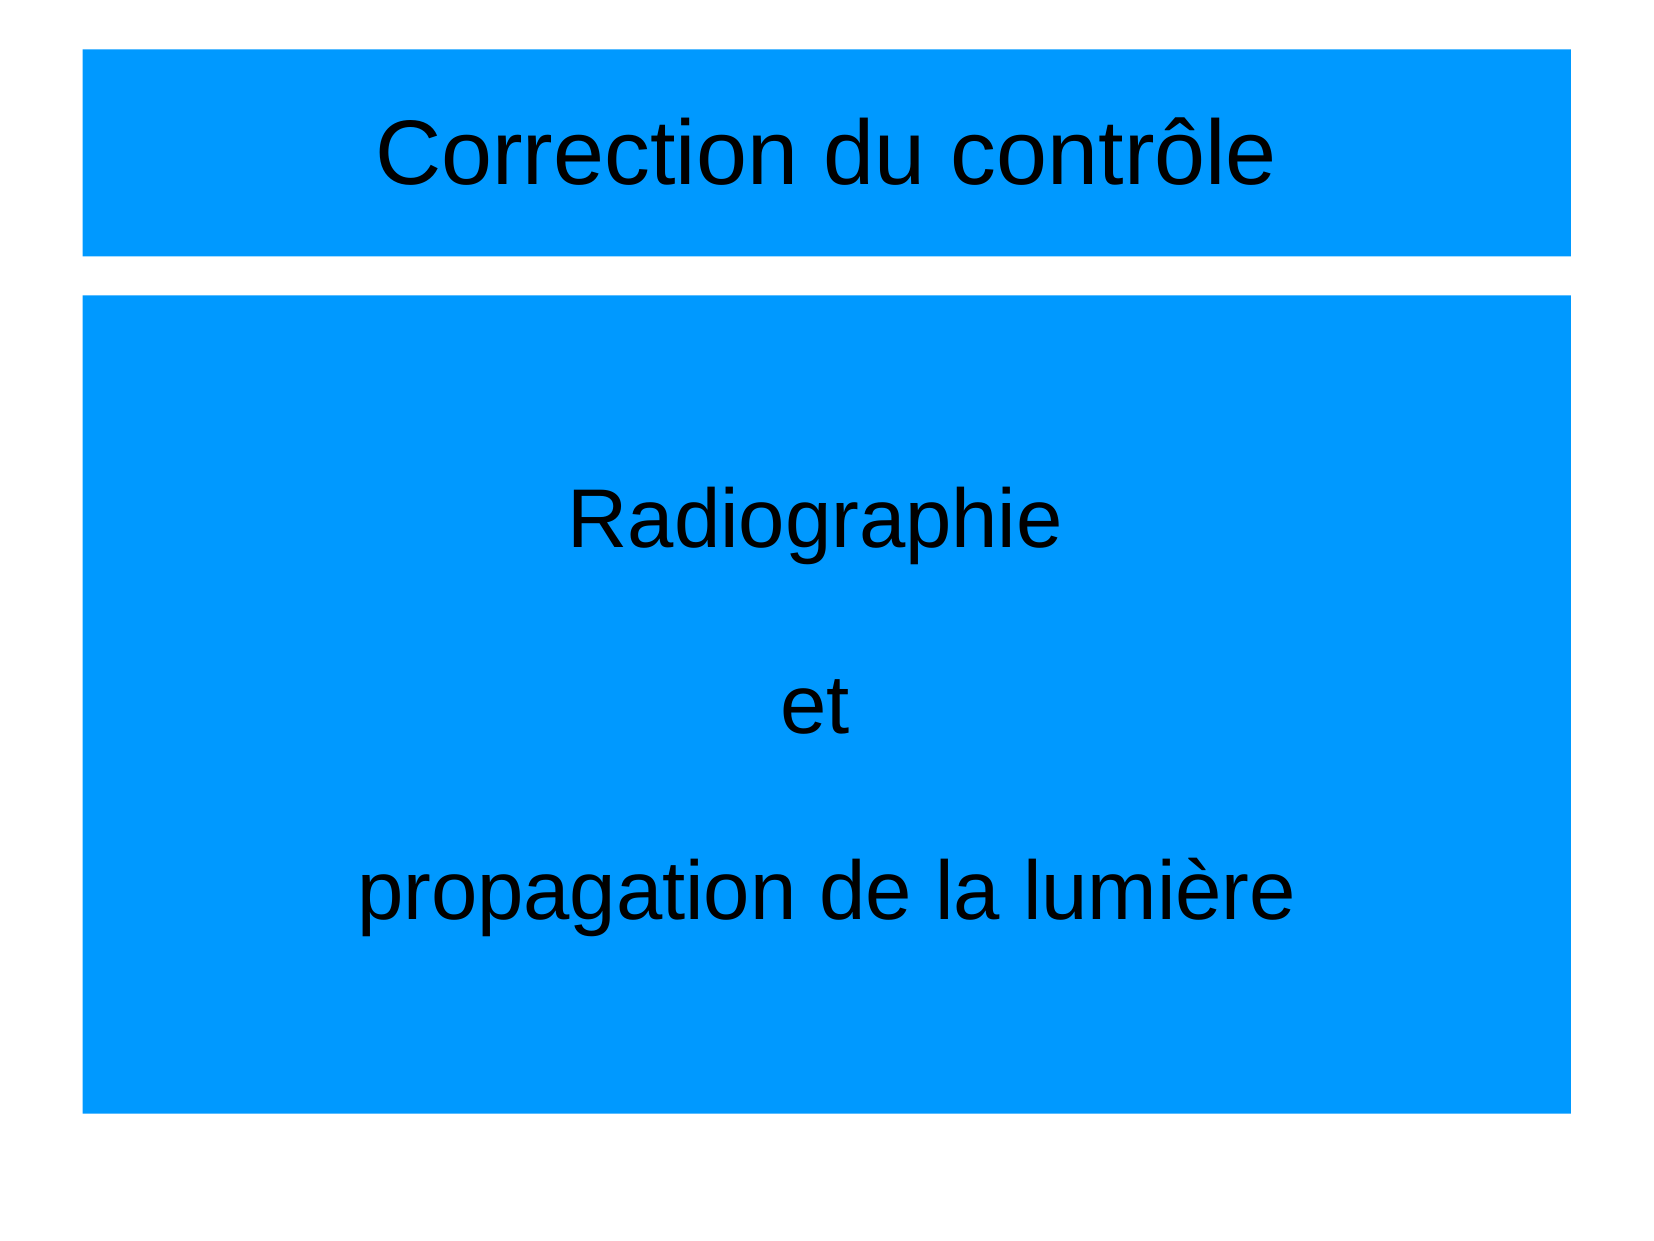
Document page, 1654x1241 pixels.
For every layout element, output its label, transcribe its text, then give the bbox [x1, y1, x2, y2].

title Correction du contrôle [82, 49, 1571, 257]
subtitle Radiographie et propagation de la lumière [82, 295, 1571, 1114]
